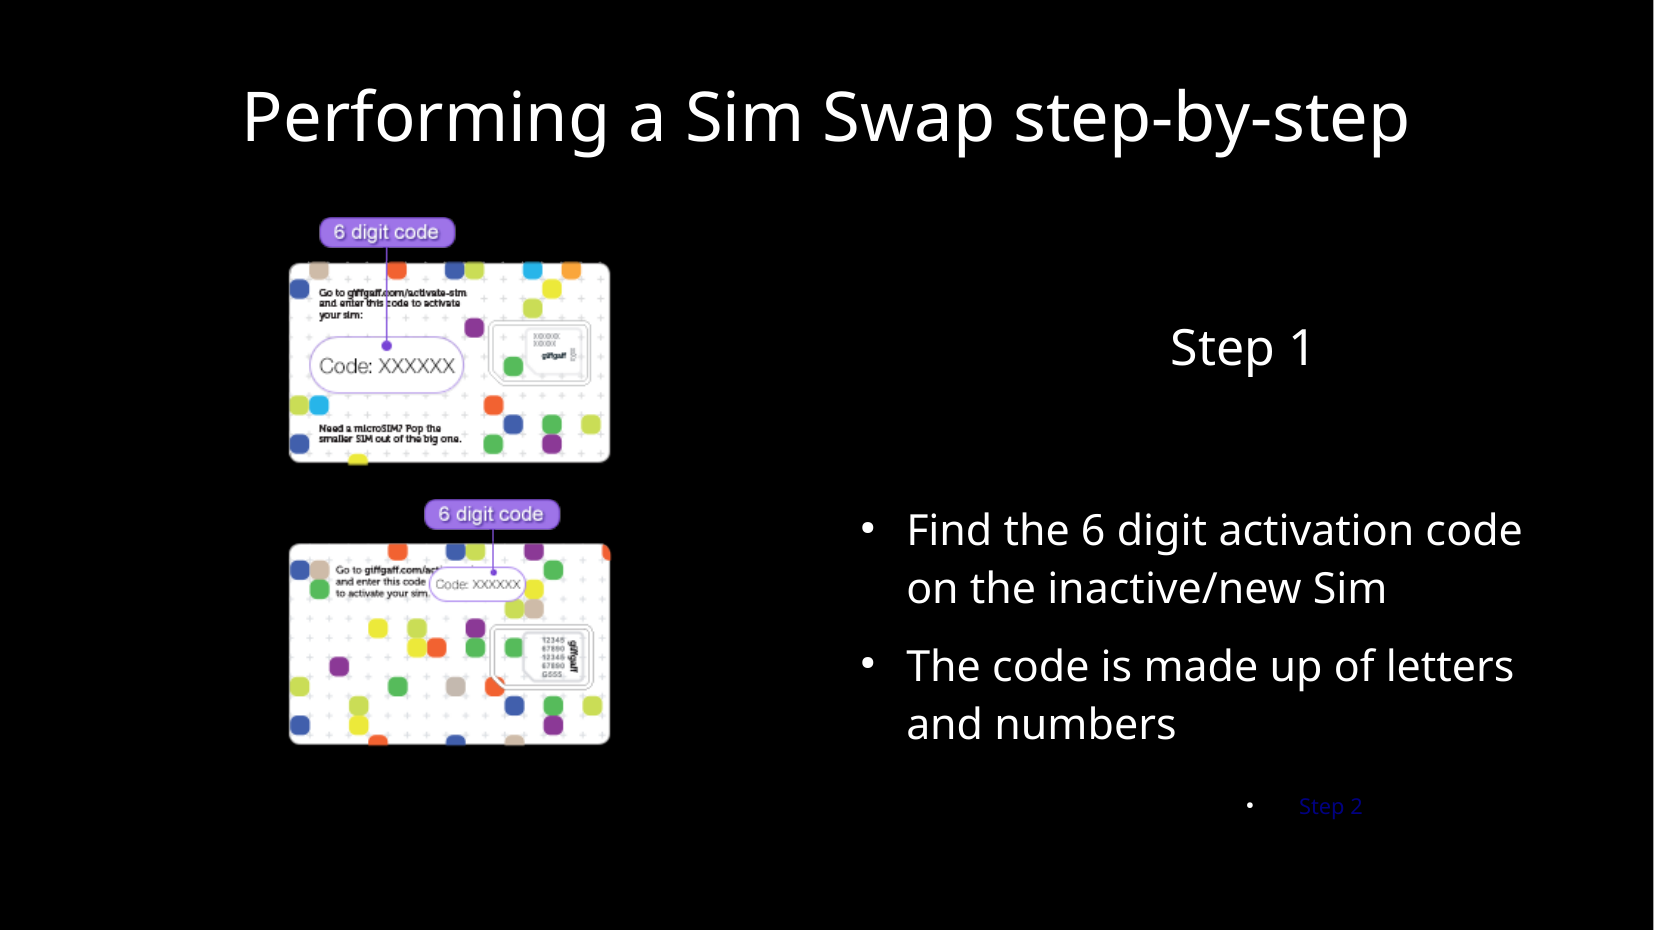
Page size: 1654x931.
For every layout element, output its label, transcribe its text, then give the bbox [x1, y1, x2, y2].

text_box Step 2 [1228, 791, 1422, 833]
title Performing a Sim Swap step-by-step [82, 37, 1571, 193]
list Find the 6 digit activation code on the inactive/new Sim The code is made up of letters and numbers [845, 499, 1572, 757]
picture [274, 217, 618, 475]
list Step 1 [845, 217, 1572, 475]
picture [274, 499, 618, 757]
